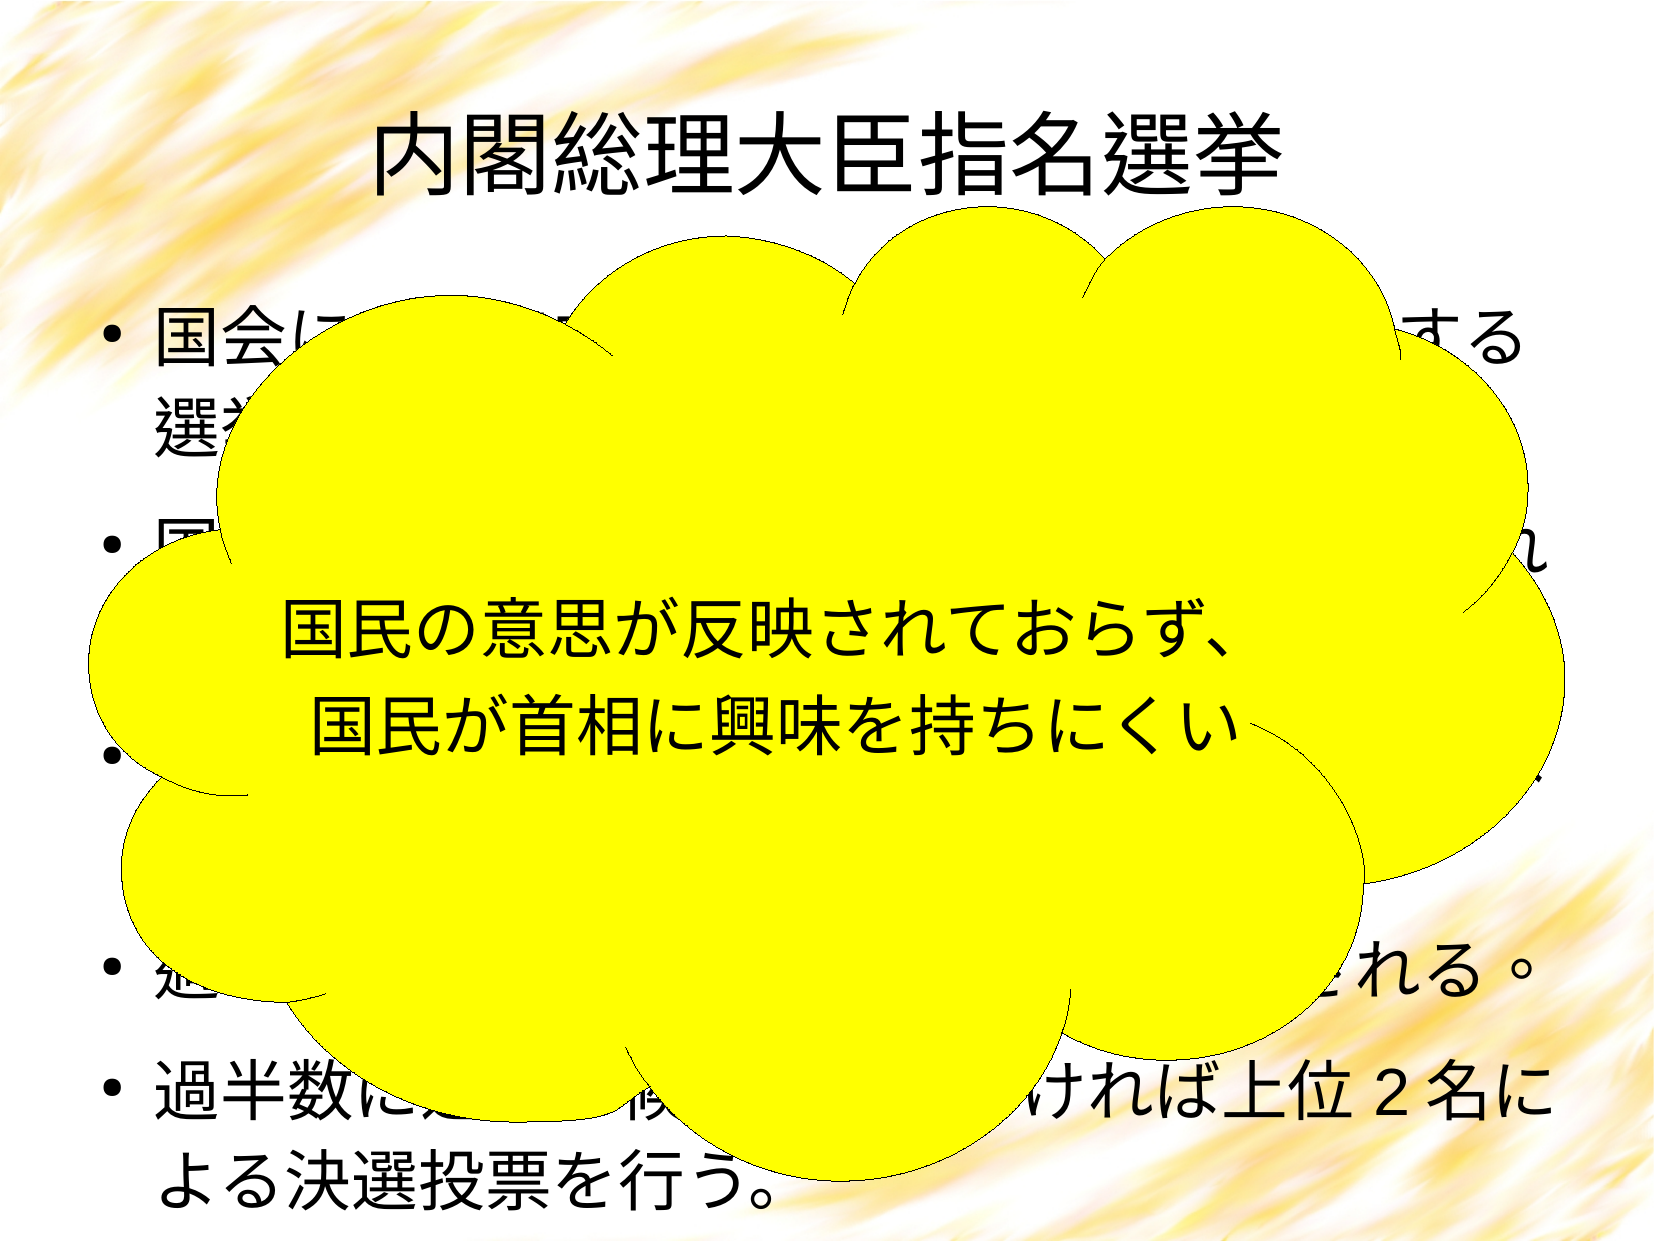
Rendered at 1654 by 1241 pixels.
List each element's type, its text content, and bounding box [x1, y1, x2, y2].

list 国会において内閣総理大臣(首相)を指名する選挙。 国会議員の中から国会の議決によって指名される。 衆議院と参議院のそれぞれの議員で、投票により実施される。 過半数の票を得た候補者が首相に指名される。 過半数に達する候補者がいなければ上位2名による決選投票を行う。 [82, 290, 1571, 1212]
picture [0, 0, 1654, 1241]
title 内閣総理大臣指名選挙 [82, 56, 1571, 250]
text_box 国民の意思が反映されておらず、 国民が首相に興味を持ちにくい [88, 206, 1565, 1182]
